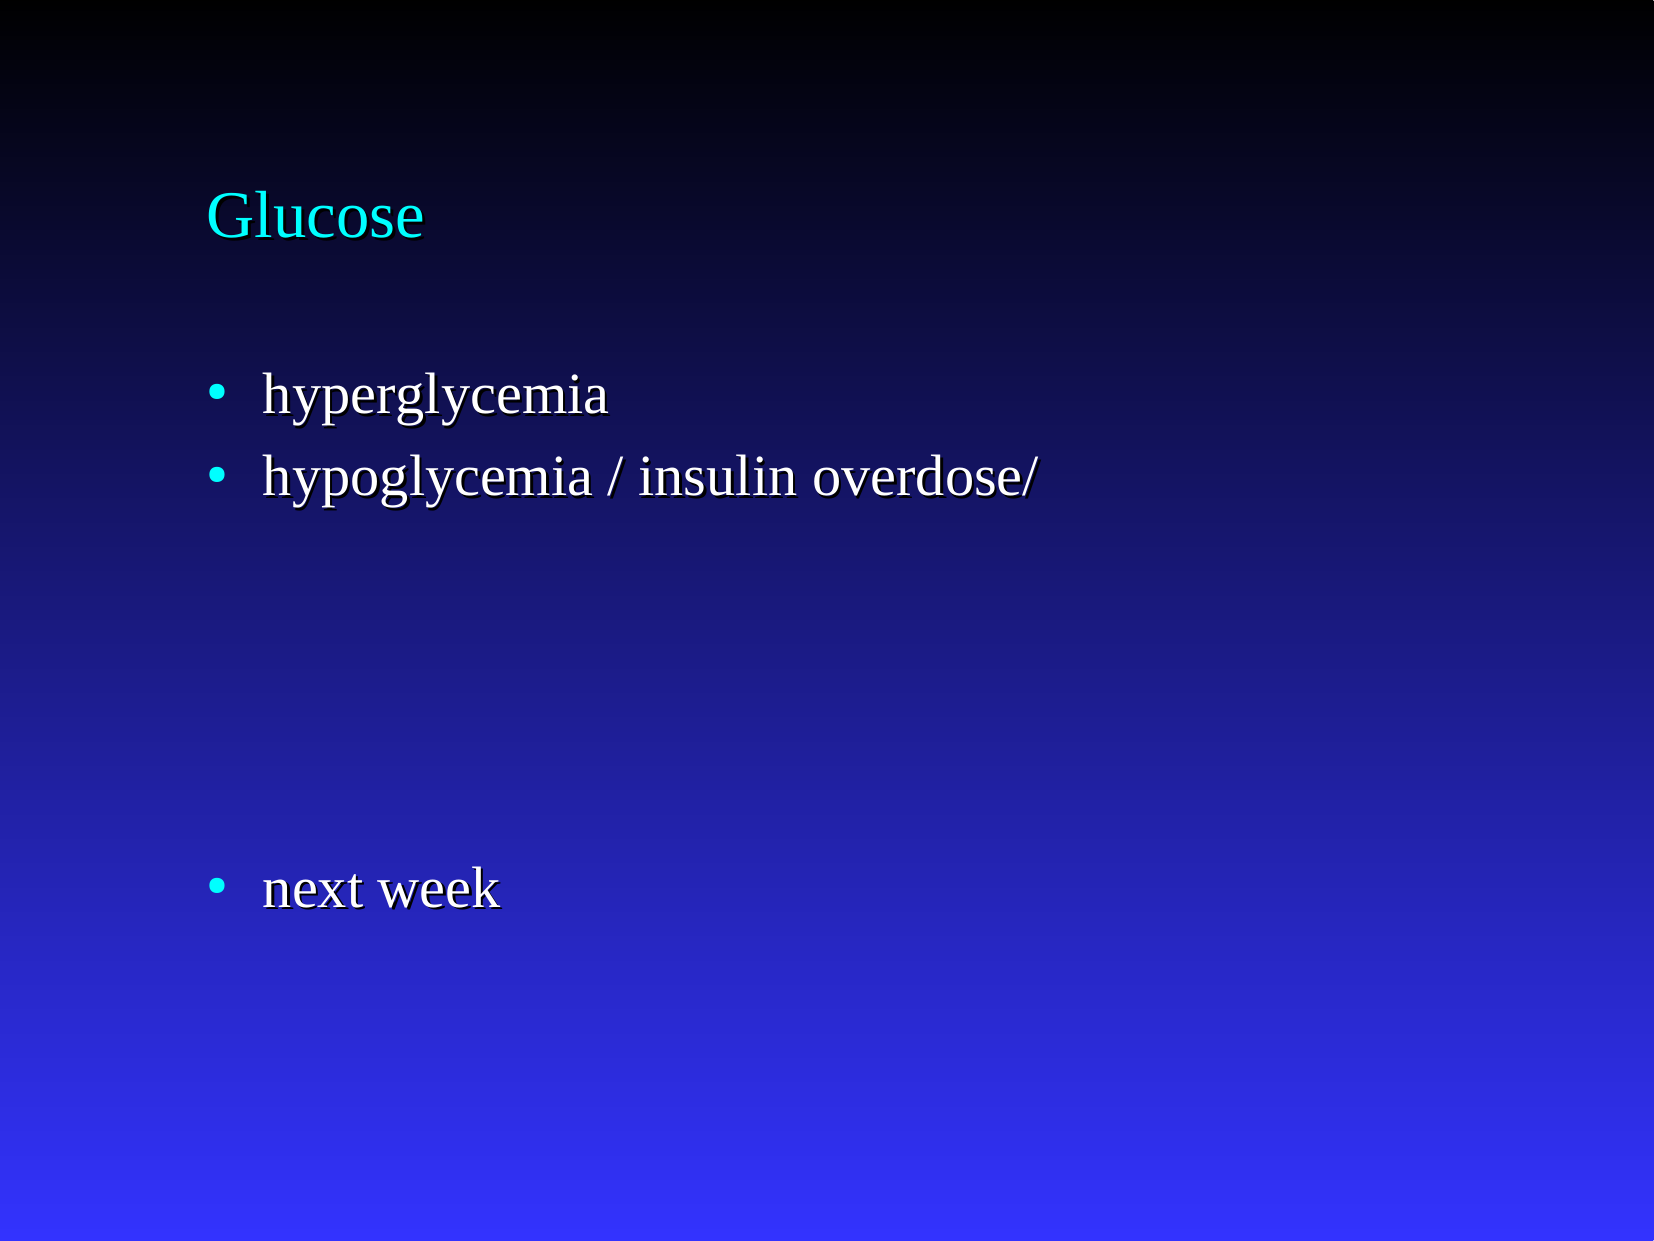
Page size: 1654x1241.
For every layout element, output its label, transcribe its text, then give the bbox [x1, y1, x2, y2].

title Glucose [206, 110, 1613, 317]
list hyperglycemia hypoglycemia / insulin overdose/ next week [206, 358, 1613, 1103]
